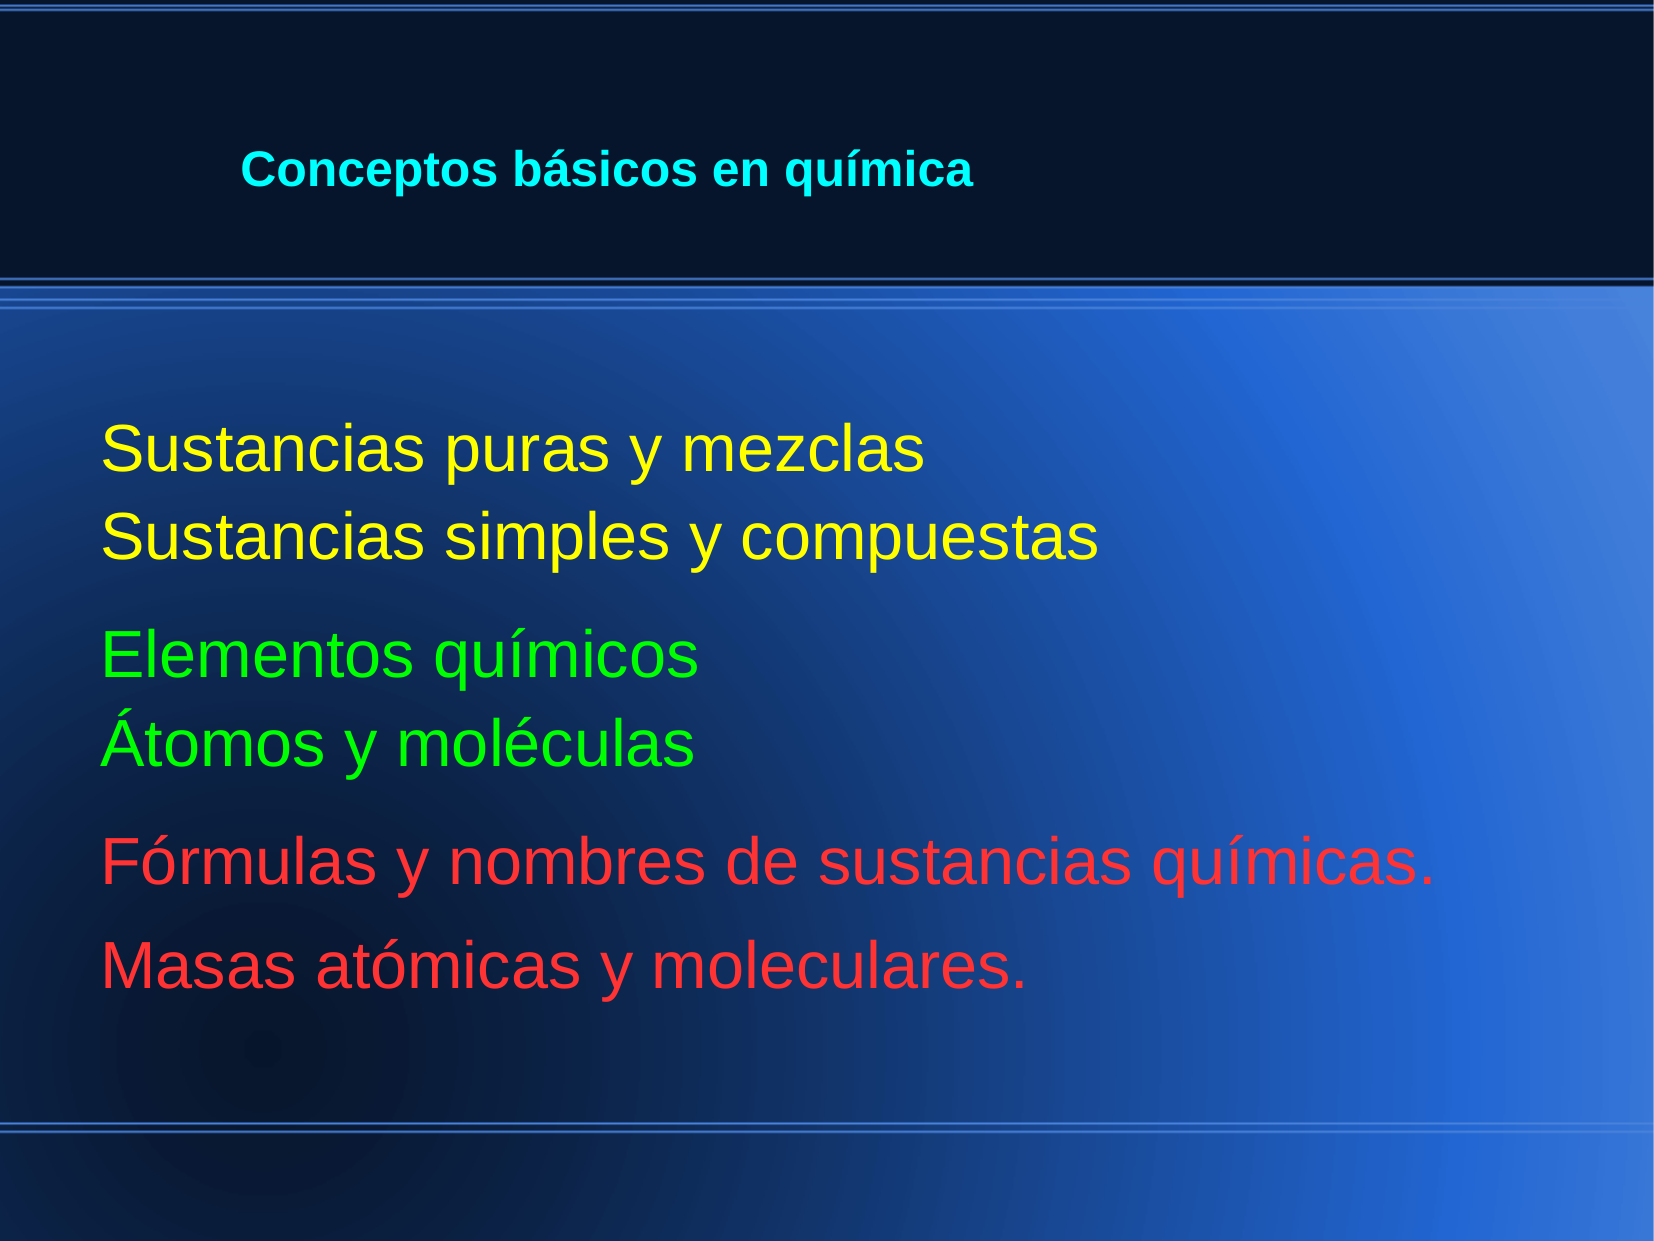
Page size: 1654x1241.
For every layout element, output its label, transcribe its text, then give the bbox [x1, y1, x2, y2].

list Fórmulas y nombres de sustancias químicas. Masas atómicas y moleculares. [29, 719, 1506, 1004]
picture [0, 0, 1654, 1241]
list Sustancias simples y compuestas [29, 394, 1182, 513]
title Conceptos básicos en química [32, 118, 1182, 220]
list Sustancias puras y mezclas [29, 306, 1329, 513]
list Átomos y moléculas [29, 601, 1329, 719]
list Elementos químicos [29, 513, 1329, 601]
